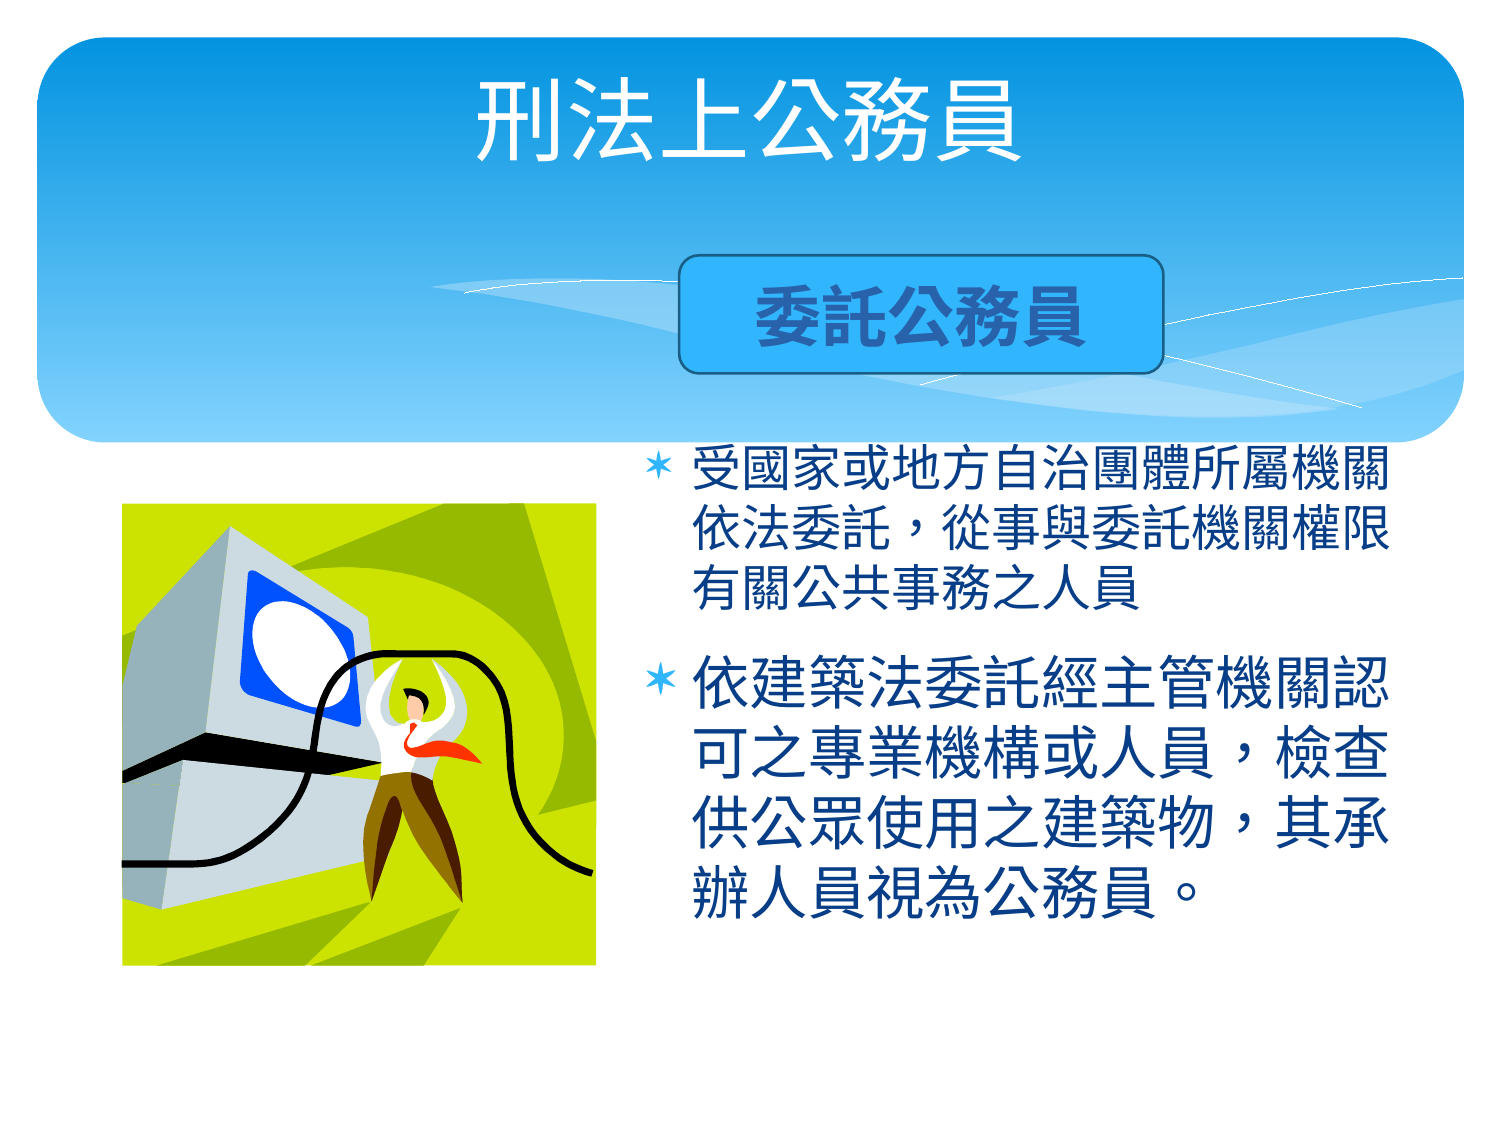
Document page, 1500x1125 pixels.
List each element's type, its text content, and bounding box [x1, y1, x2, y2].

list 受國家或地方自治團體所屬機關依法委託，從事與委託機關權限有關公共事務之人員 依建築法委託經主管機關認可之專業機構或人員，檢查供公眾使用之建築物，其承辦人員視為公務員。 [631, 249, 1429, 1000]
title 刑法上公務員 [75, 55, 1425, 261]
picture [121, 503, 597, 966]
text_box 委託公務員 [679, 255, 1164, 374]
list [75, 249, 609, 1000]
